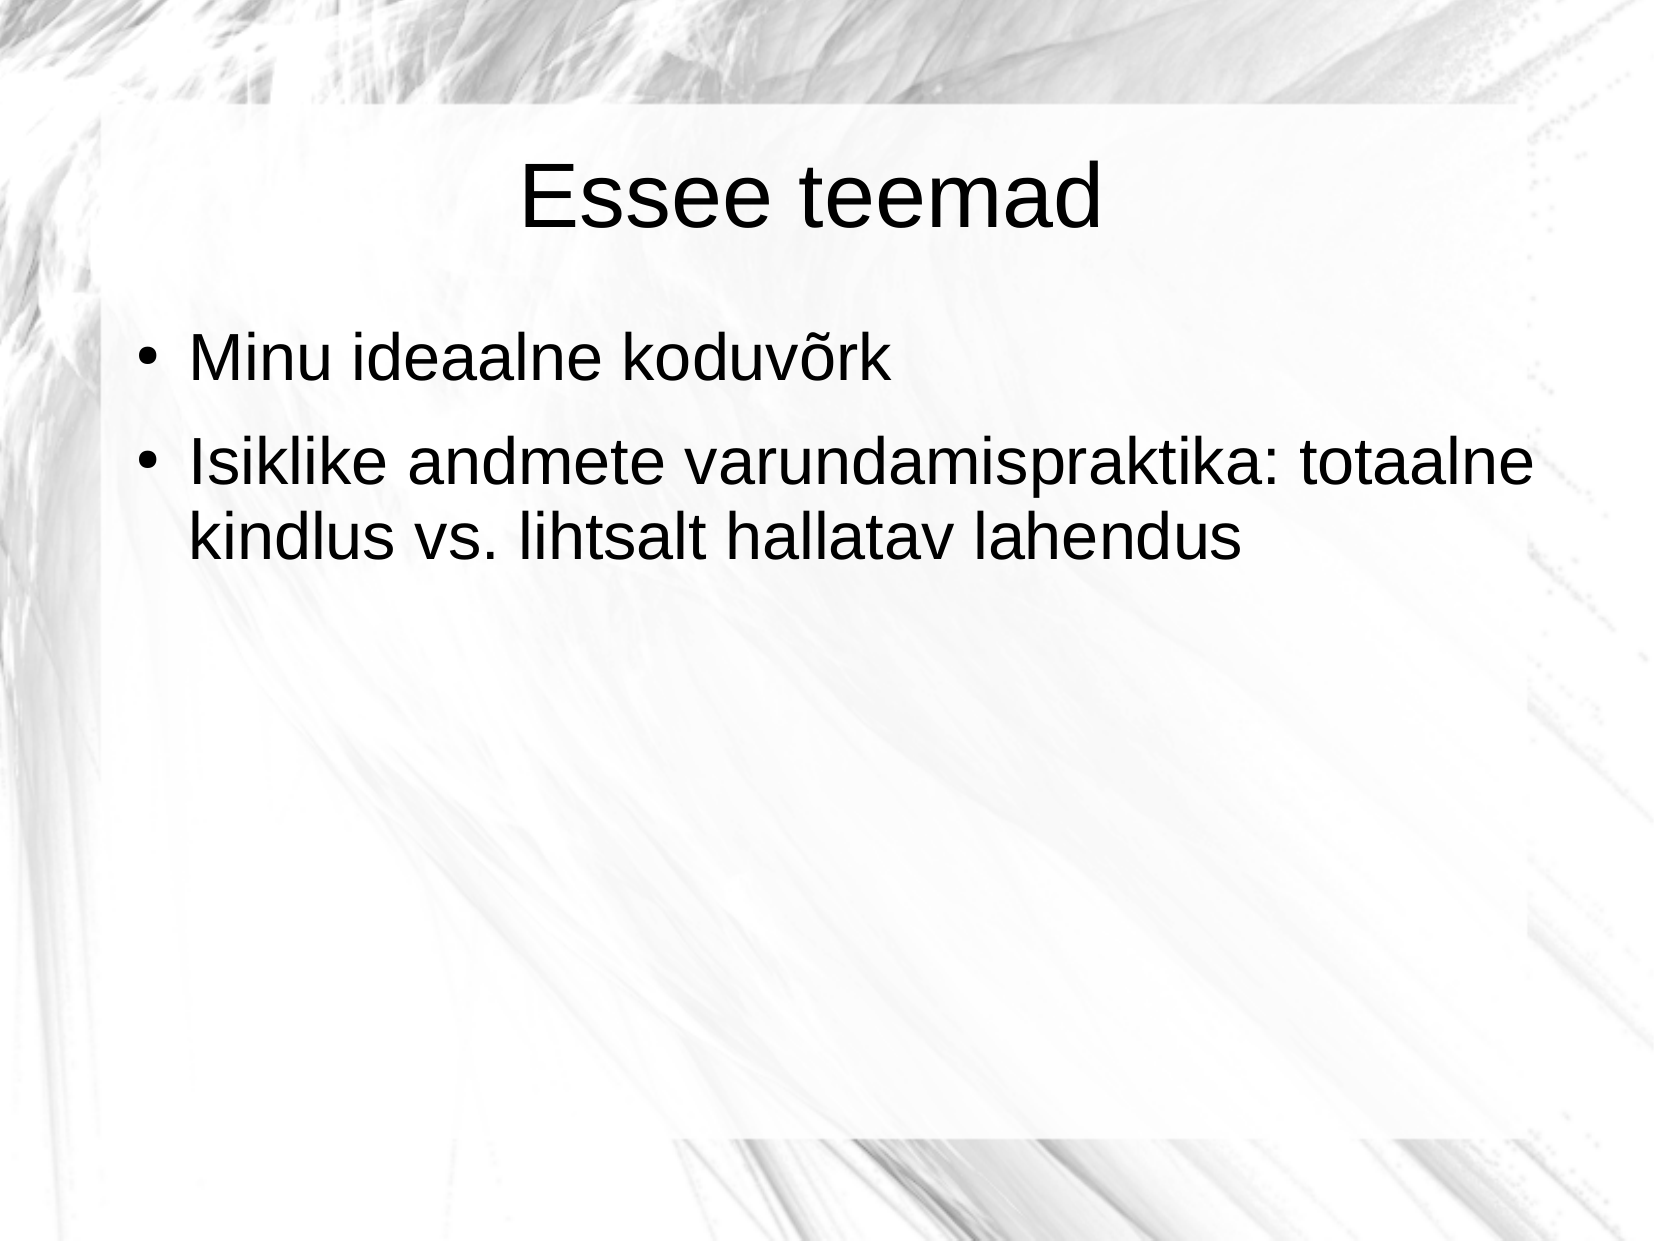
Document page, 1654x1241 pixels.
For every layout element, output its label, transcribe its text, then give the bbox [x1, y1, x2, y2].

list Minu ideaalne koduvõrk Isiklike andmete varundamispraktika: totaalne kindlus vs. lihtsalt hallatav lahendus [118, 319, 1571, 945]
title Essee teemad [118, 112, 1506, 281]
picture [0, 0, 1654, 1241]
